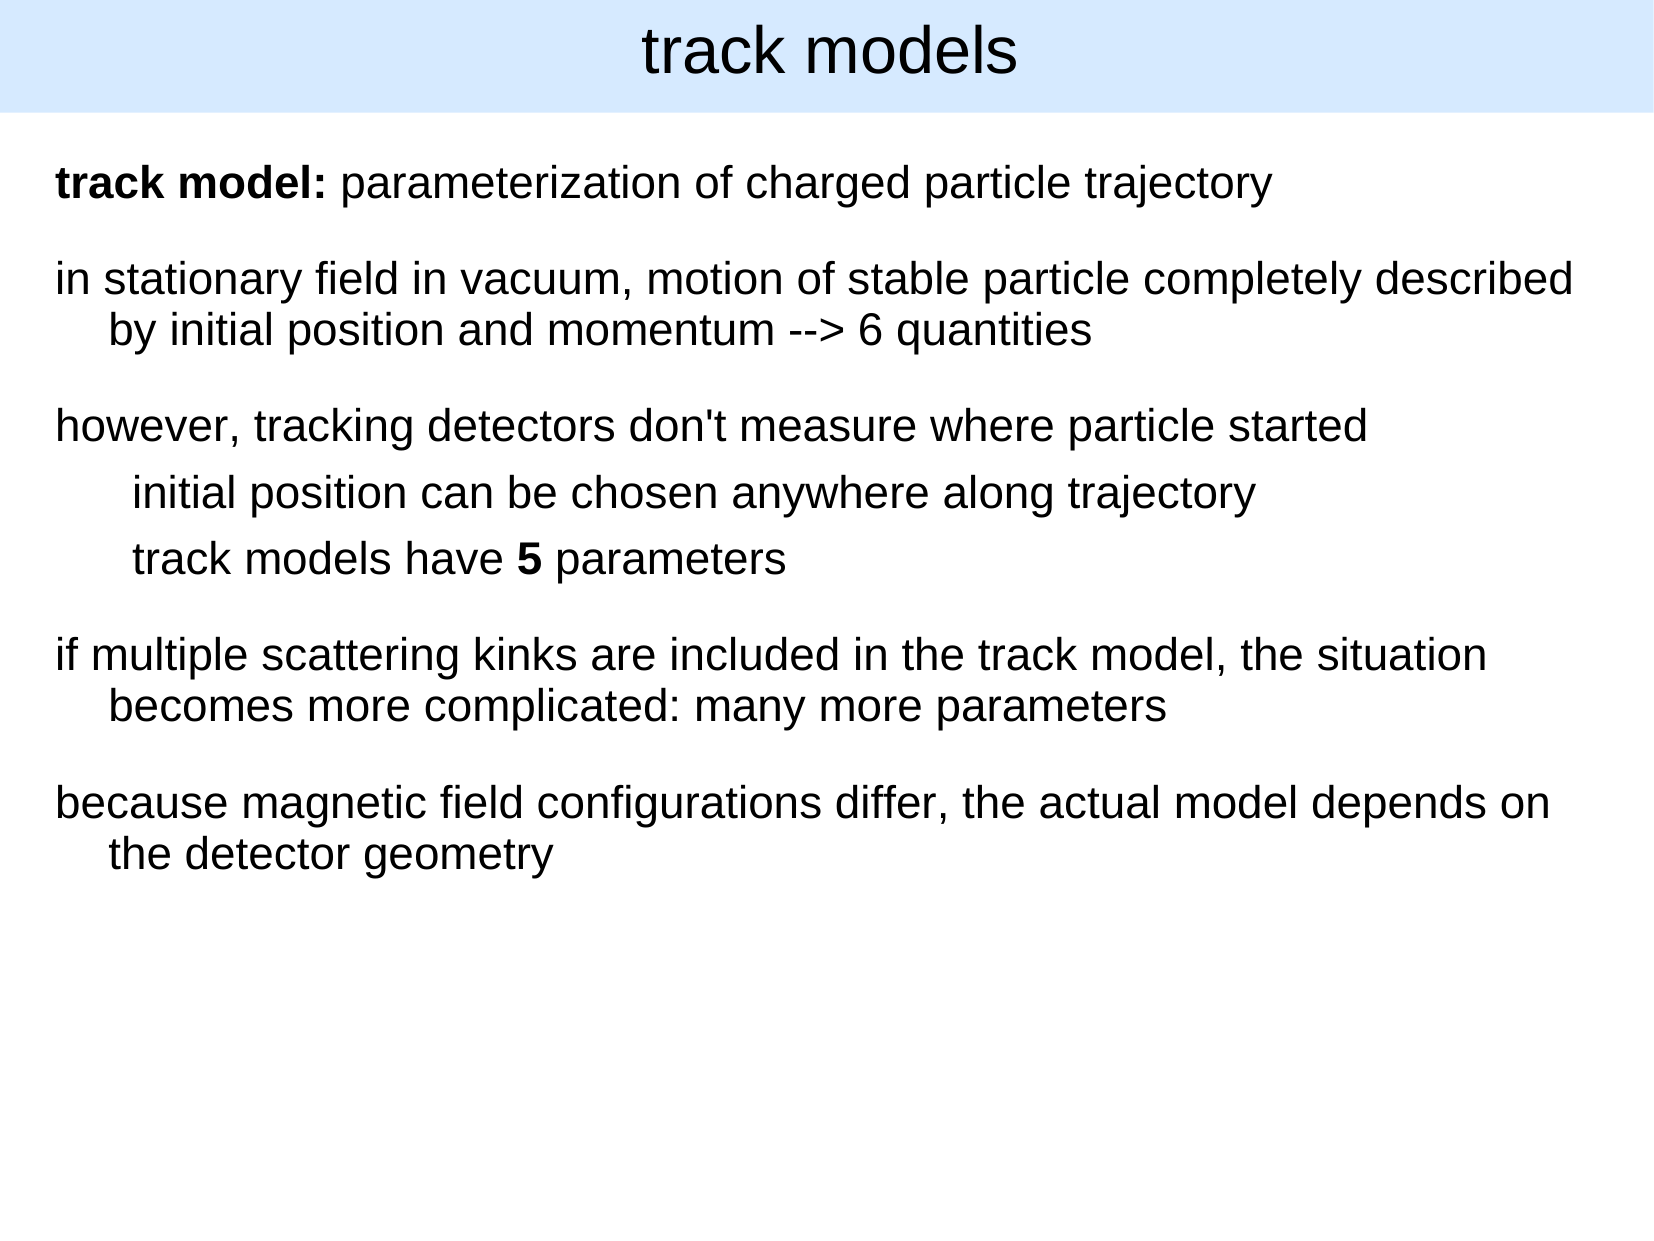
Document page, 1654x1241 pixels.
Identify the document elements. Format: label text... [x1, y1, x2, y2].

list track model: parameterization of charged particle trajectory in stationary field in vacuum, motion of stable particle completely described by initial position and momentum --> 6 quantities however, tracking detectors don't measure where particle started initial position can be chosen anywhere along trajectory track models have 5 parameters if multiple scattering kinks are included in the track model, the situation becomes more complicated: many more parameters because magnetic field configurations differ, the actual model depends on the detector geometry [37, 156, 1613, 1049]
title track models [86, 0, 1576, 100]
